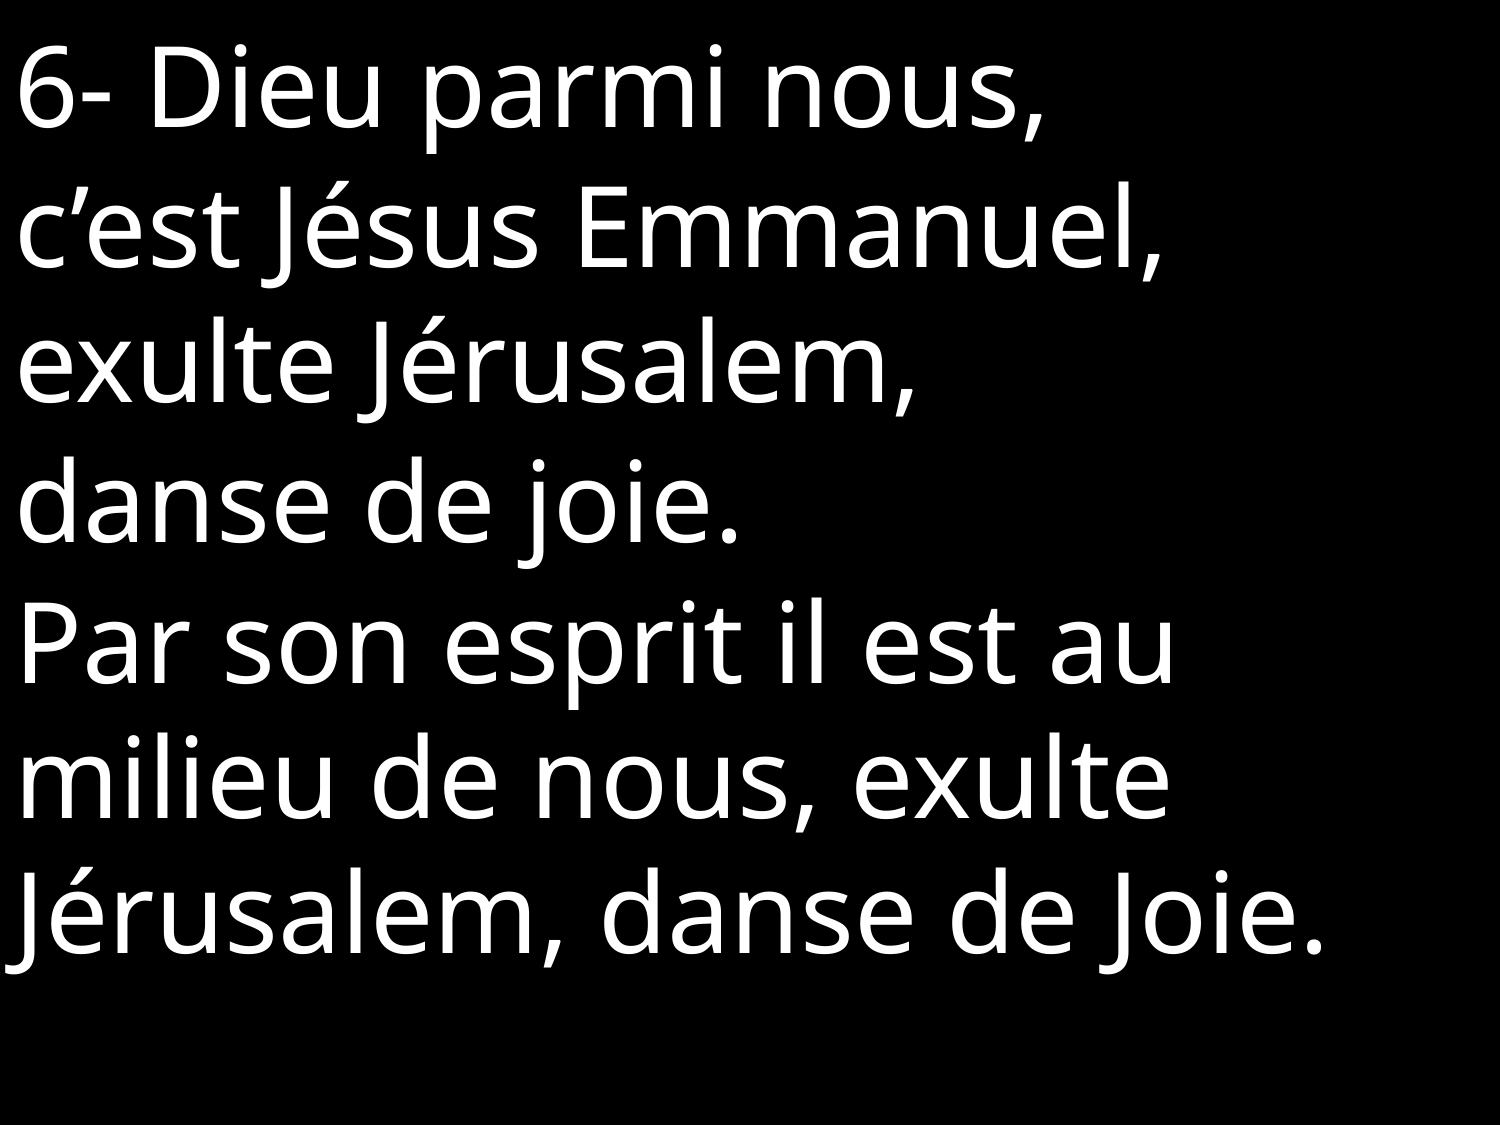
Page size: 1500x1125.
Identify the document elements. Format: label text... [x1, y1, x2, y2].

list 6- Dieu parmi nous, c’est Jésus Emmanuel, exulte Jérusalem, danse de joie. Par son esprit il est au milieu de nous, exulte Jérusalem, danse de Joie. [0, 7, 1495, 1125]
